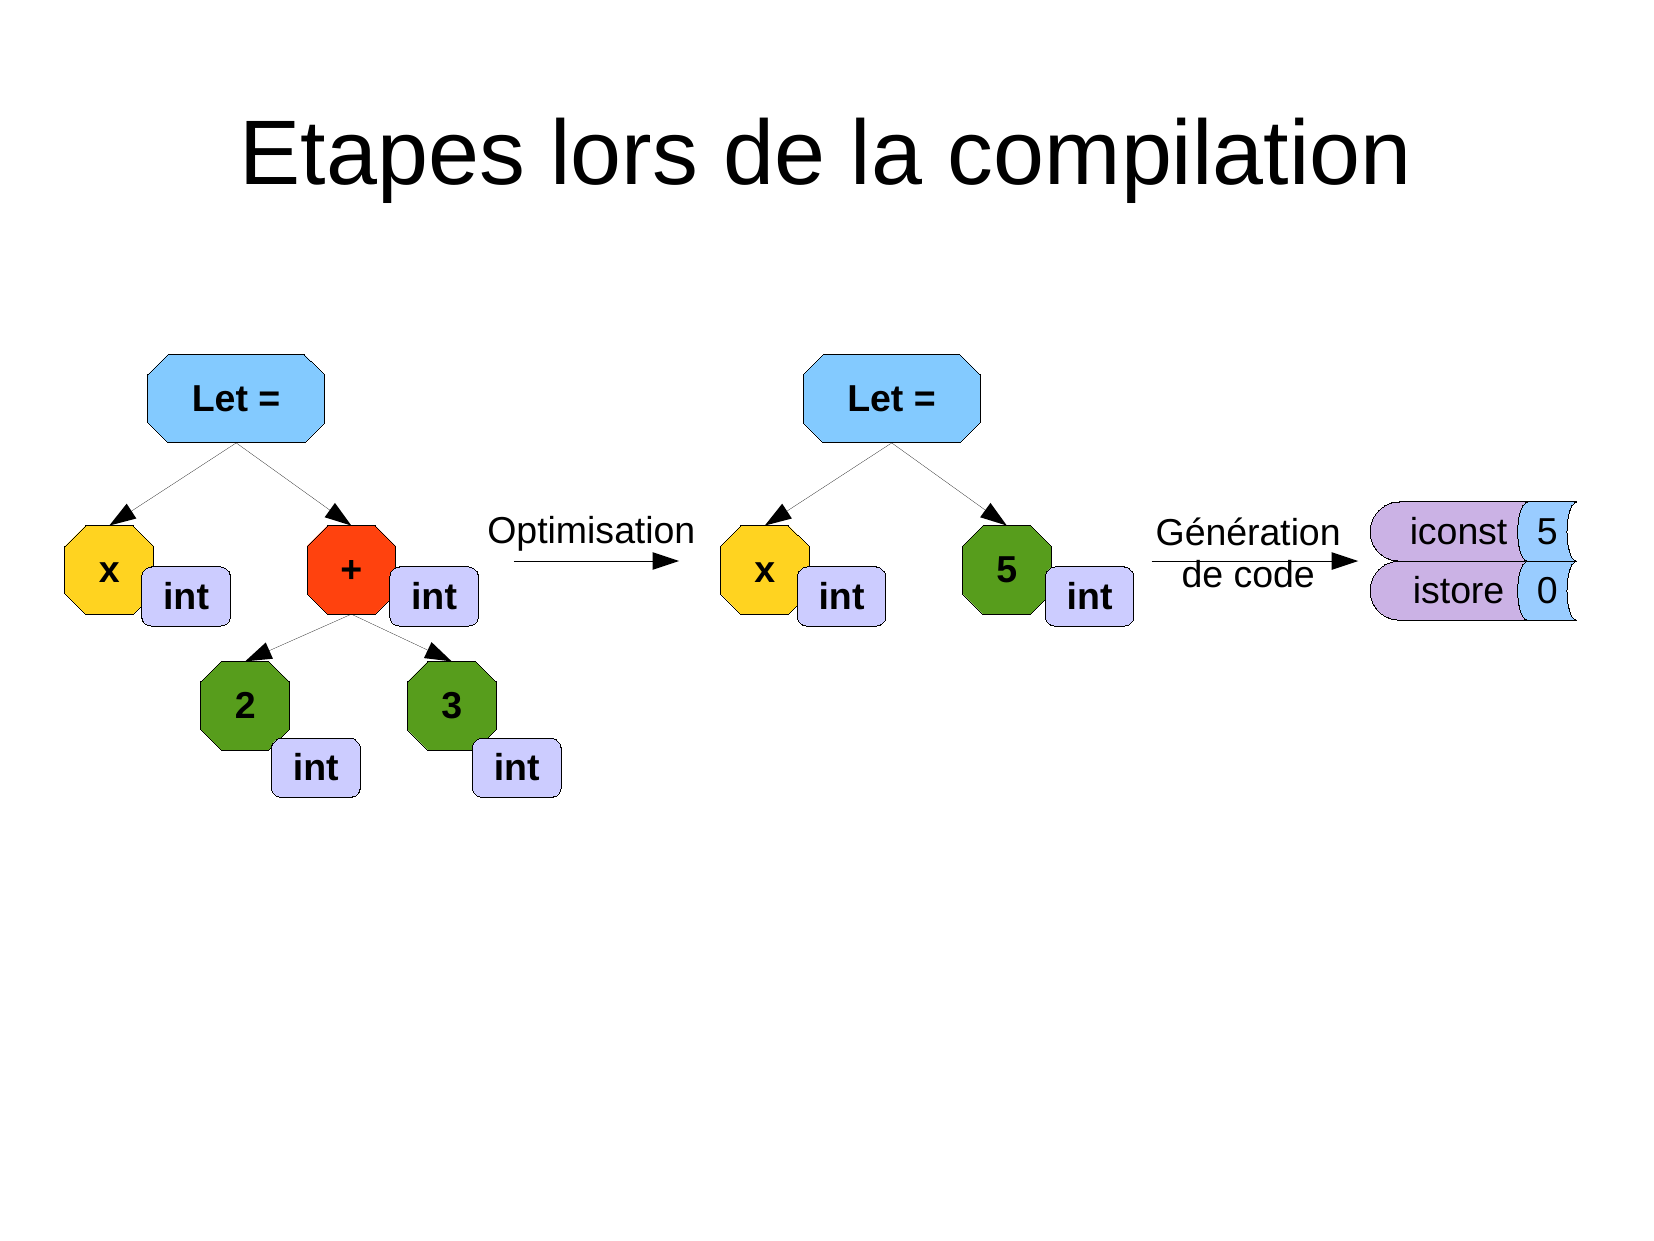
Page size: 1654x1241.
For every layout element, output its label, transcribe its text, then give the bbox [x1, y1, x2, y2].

text_box Optimisation [472, 501, 710, 559]
text_box Let = [147, 354, 325, 443]
text_box int [472, 738, 562, 798]
text_box int [797, 566, 886, 627]
text_box + [307, 525, 396, 615]
text_box int [389, 566, 479, 627]
text_box 2 [200, 661, 290, 751]
text_box 5 [1517, 501, 1577, 561]
text_box x [720, 525, 810, 615]
text_box Génération de code [1140, 504, 1356, 604]
text_box 0 [1517, 561, 1577, 621]
text_box int [141, 566, 231, 627]
text_box 5 [962, 525, 1052, 615]
title Etapes lors de la compilation [82, 49, 1571, 257]
text_box 3 [407, 661, 497, 751]
text_box x [64, 525, 154, 615]
text_box istore [1370, 561, 1527, 621]
text_box Let = [803, 354, 981, 443]
text_box int [271, 738, 361, 798]
text_box iconst [1370, 501, 1527, 561]
text_box int [1045, 566, 1134, 627]
